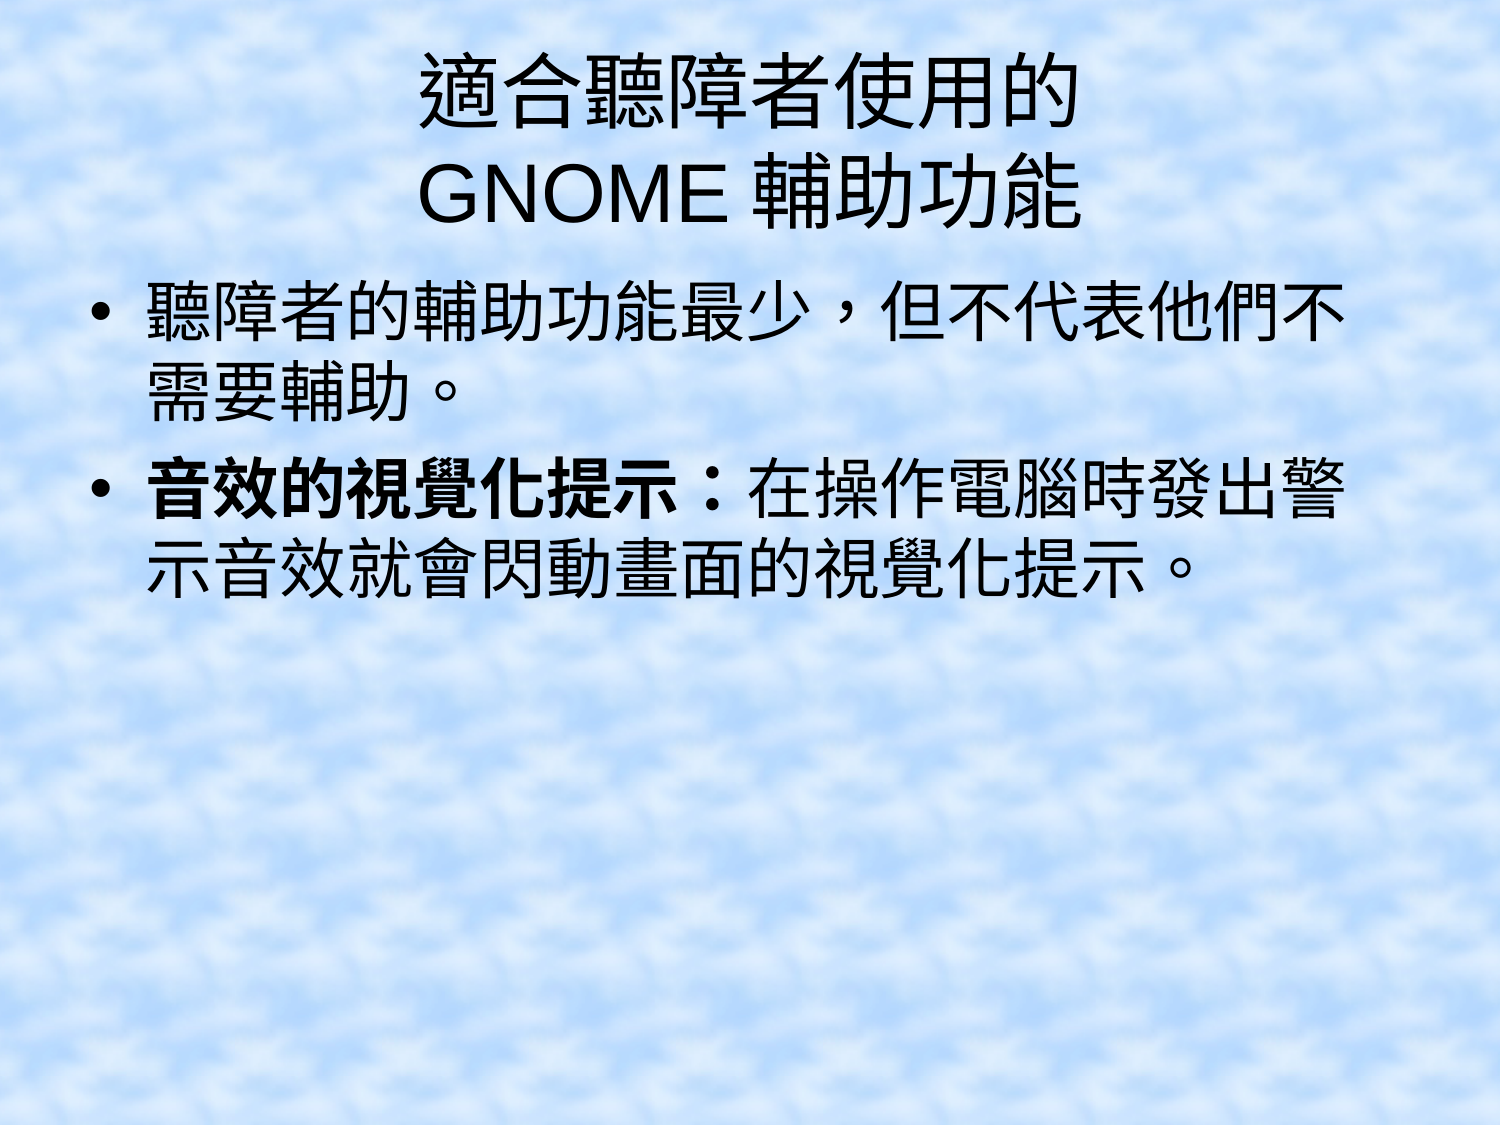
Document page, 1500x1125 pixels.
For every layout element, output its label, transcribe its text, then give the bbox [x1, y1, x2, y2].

title 適合聽障者使用的 GNOME輔助功能 [75, 20, 1426, 257]
list 聽障者的輔助功能最少，但不代表他們不需要輔助。 音效的視覺化提示：在操作電腦時發出警示音效就會閃動畫面的視覺化提示。 [75, 262, 1426, 1021]
picture [0, 0, 1500, 1125]
